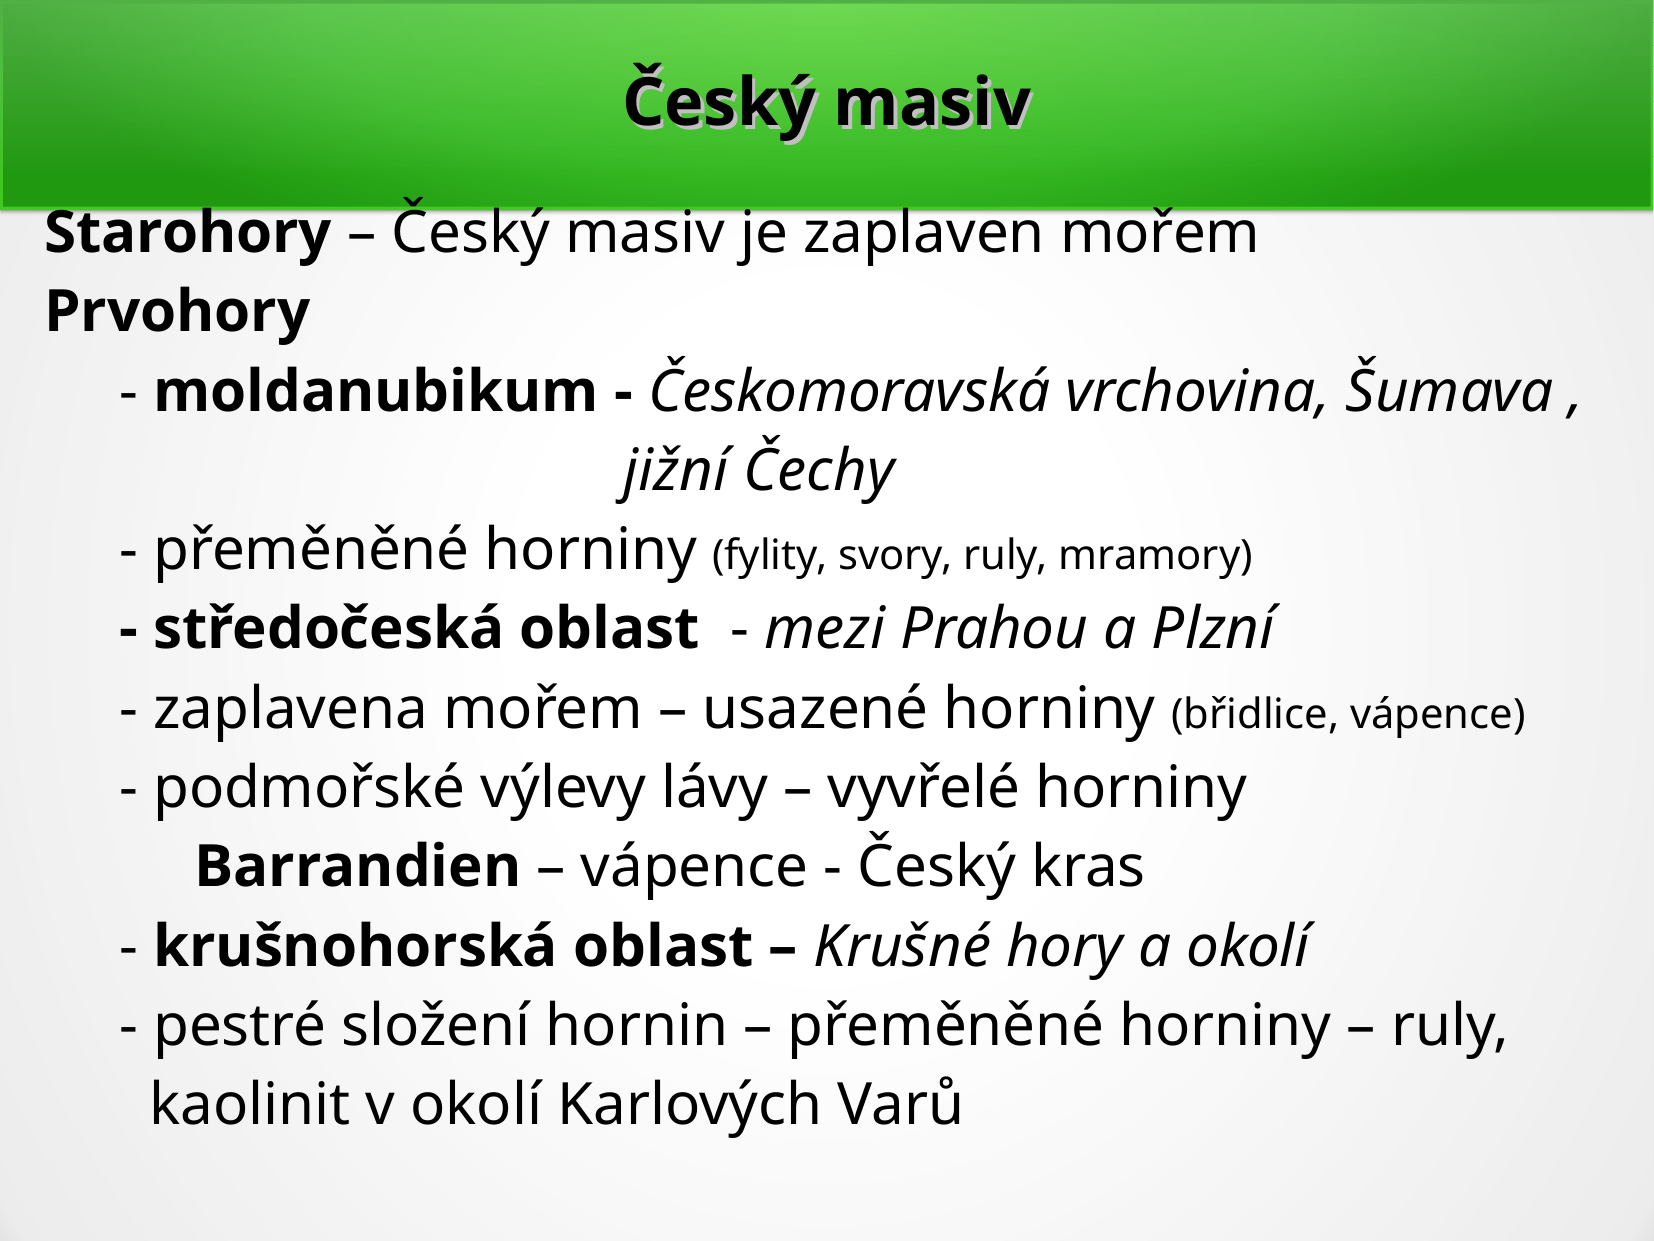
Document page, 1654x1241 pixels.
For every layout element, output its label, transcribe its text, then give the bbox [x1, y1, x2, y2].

text_box Starohory – Český masiv je zaplaven mořem Prvohory - moldanubikum - Českomoravská vrchovina, Šumava , jižní Čechy - přeměněné horniny (fylity, svory, ruly, mramory) - středočeská oblast - mezi Prahou a Plzní - zaplavena mořem – usazené horniny (břidlice, vápence) - podmořské výlevy lávy – vyvřelé horniny Barrandien – vápence - Český kras - krušnohorská oblast – Krušné hory a okolí - pestré složení hornin – přeměněné horniny – ruly, kaolinit v okolí Karlových Varů [29, 183, 1654, 1183]
text_box Český masiv [29, 47, 1625, 156]
